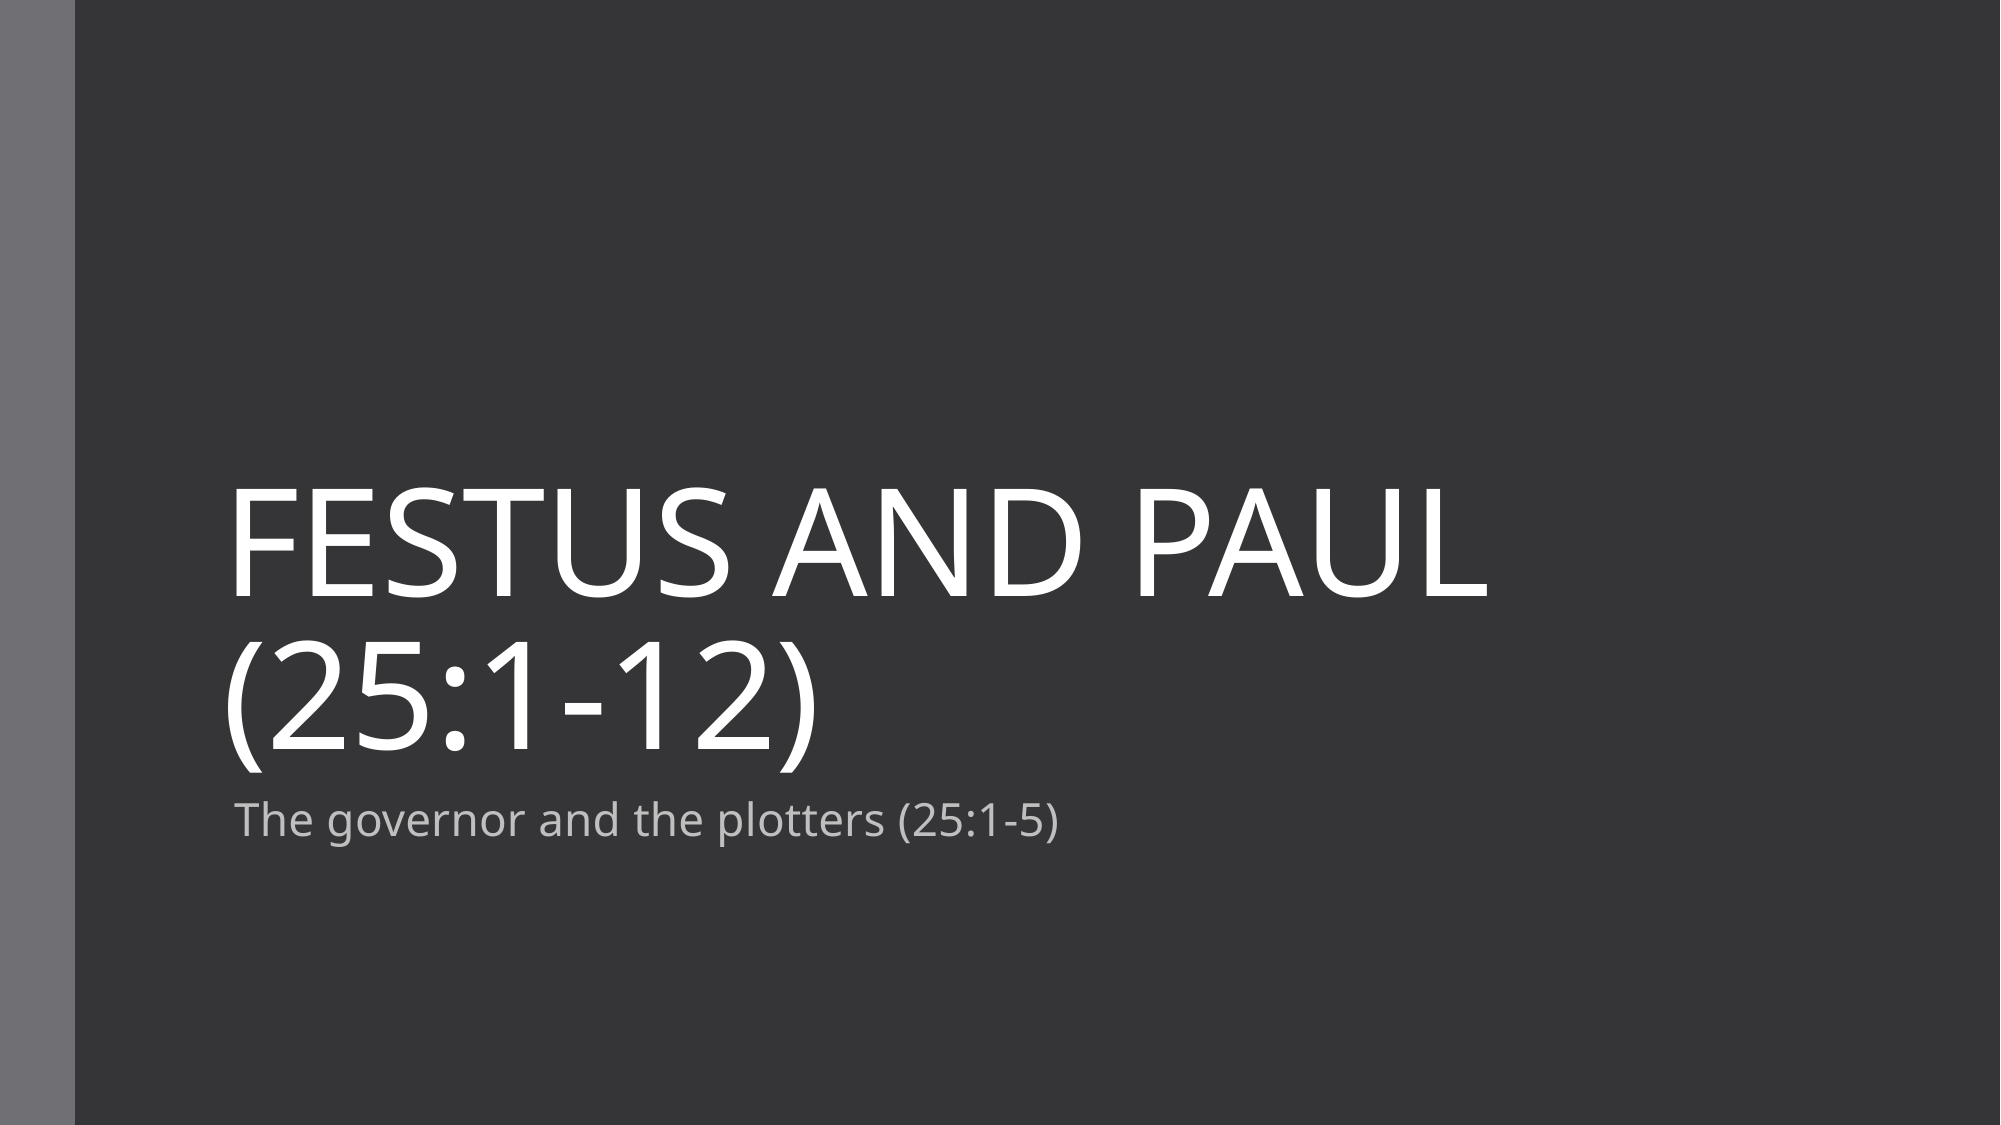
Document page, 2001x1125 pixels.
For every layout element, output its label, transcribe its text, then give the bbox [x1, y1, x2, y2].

subtitle The governor and the plotters (25:1-5) [206, 787, 1752, 1066]
title FESTUS AND PAUL (25:1-12) [206, 124, 1752, 787]
